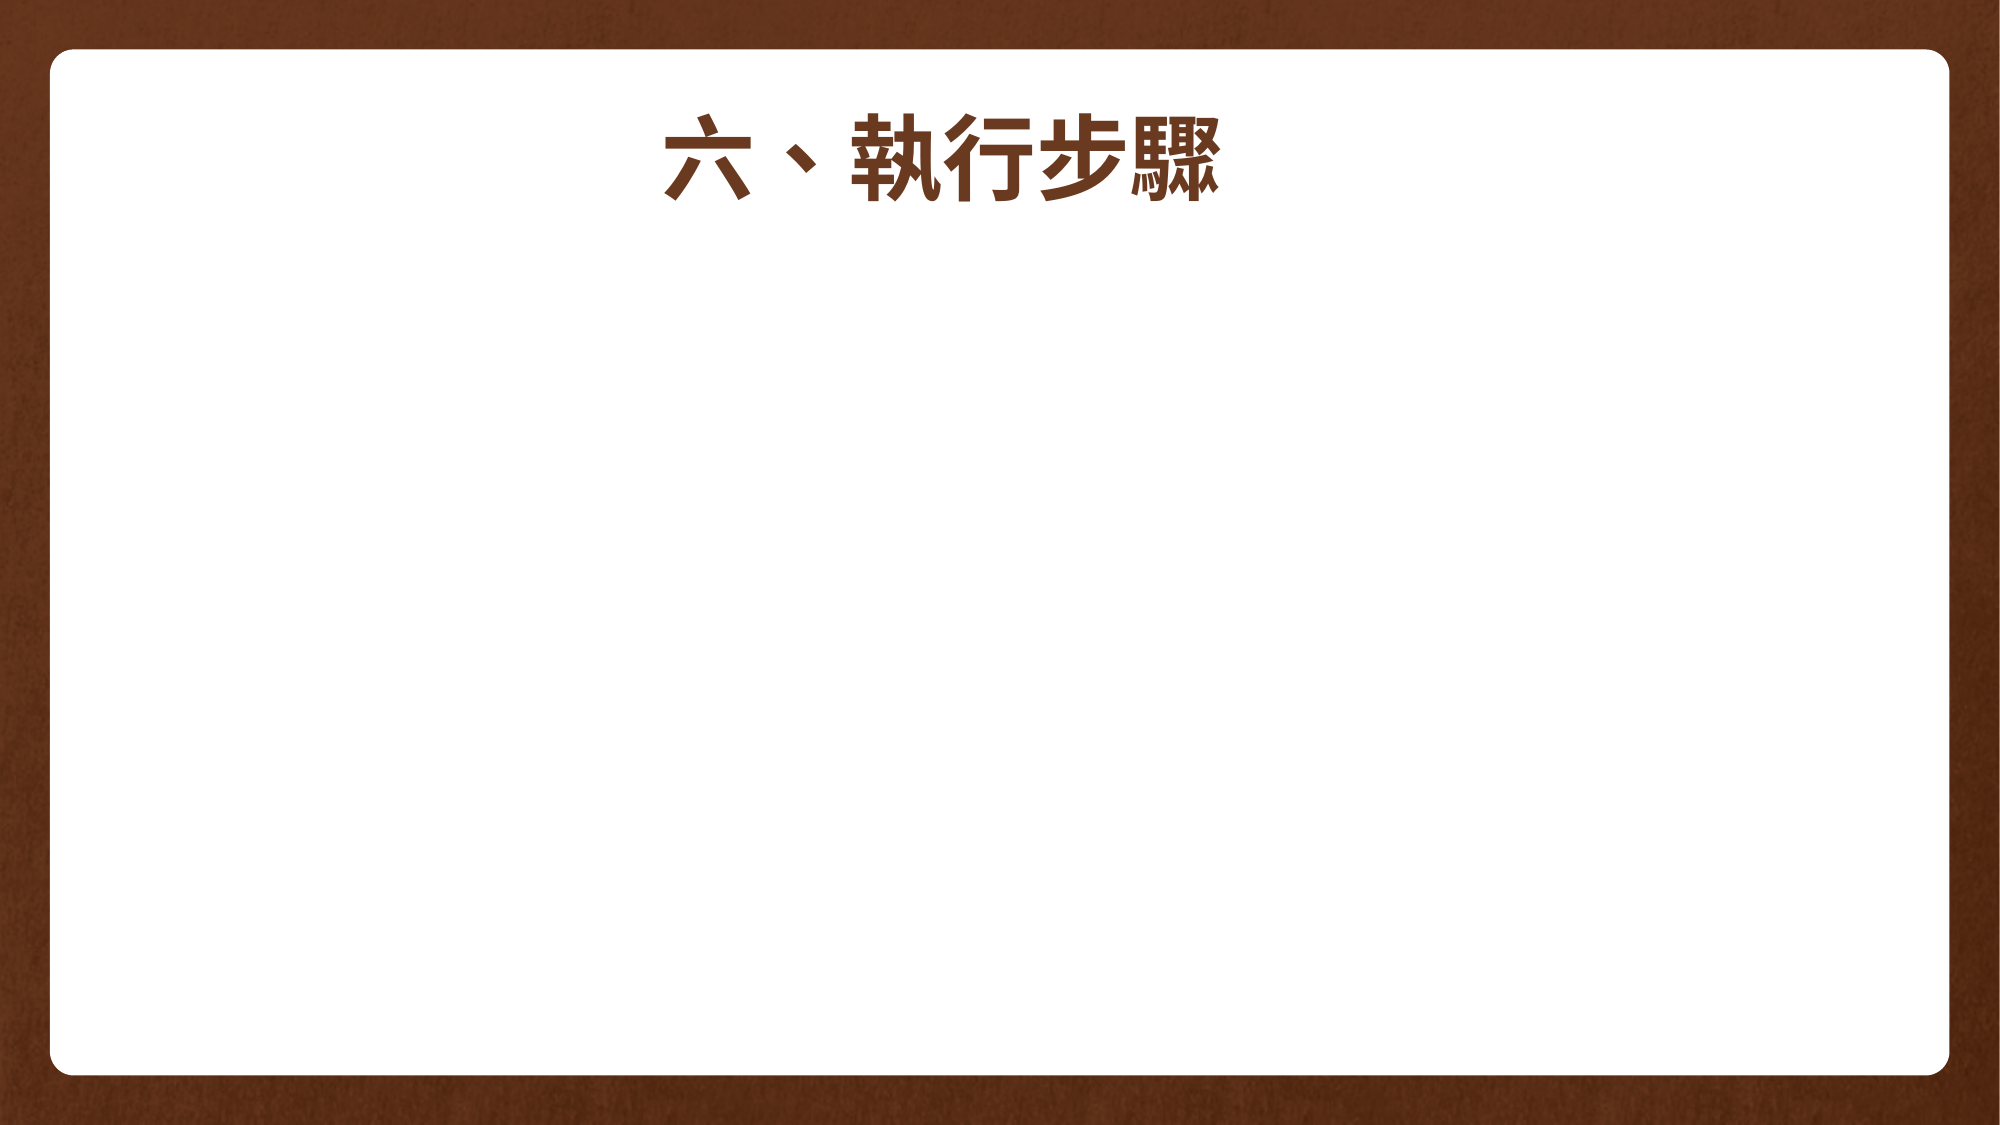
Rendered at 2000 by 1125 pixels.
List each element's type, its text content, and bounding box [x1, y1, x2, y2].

picture [0, 0, 2000, 1125]
title 六、執行步驟 [142, 90, 1743, 220]
